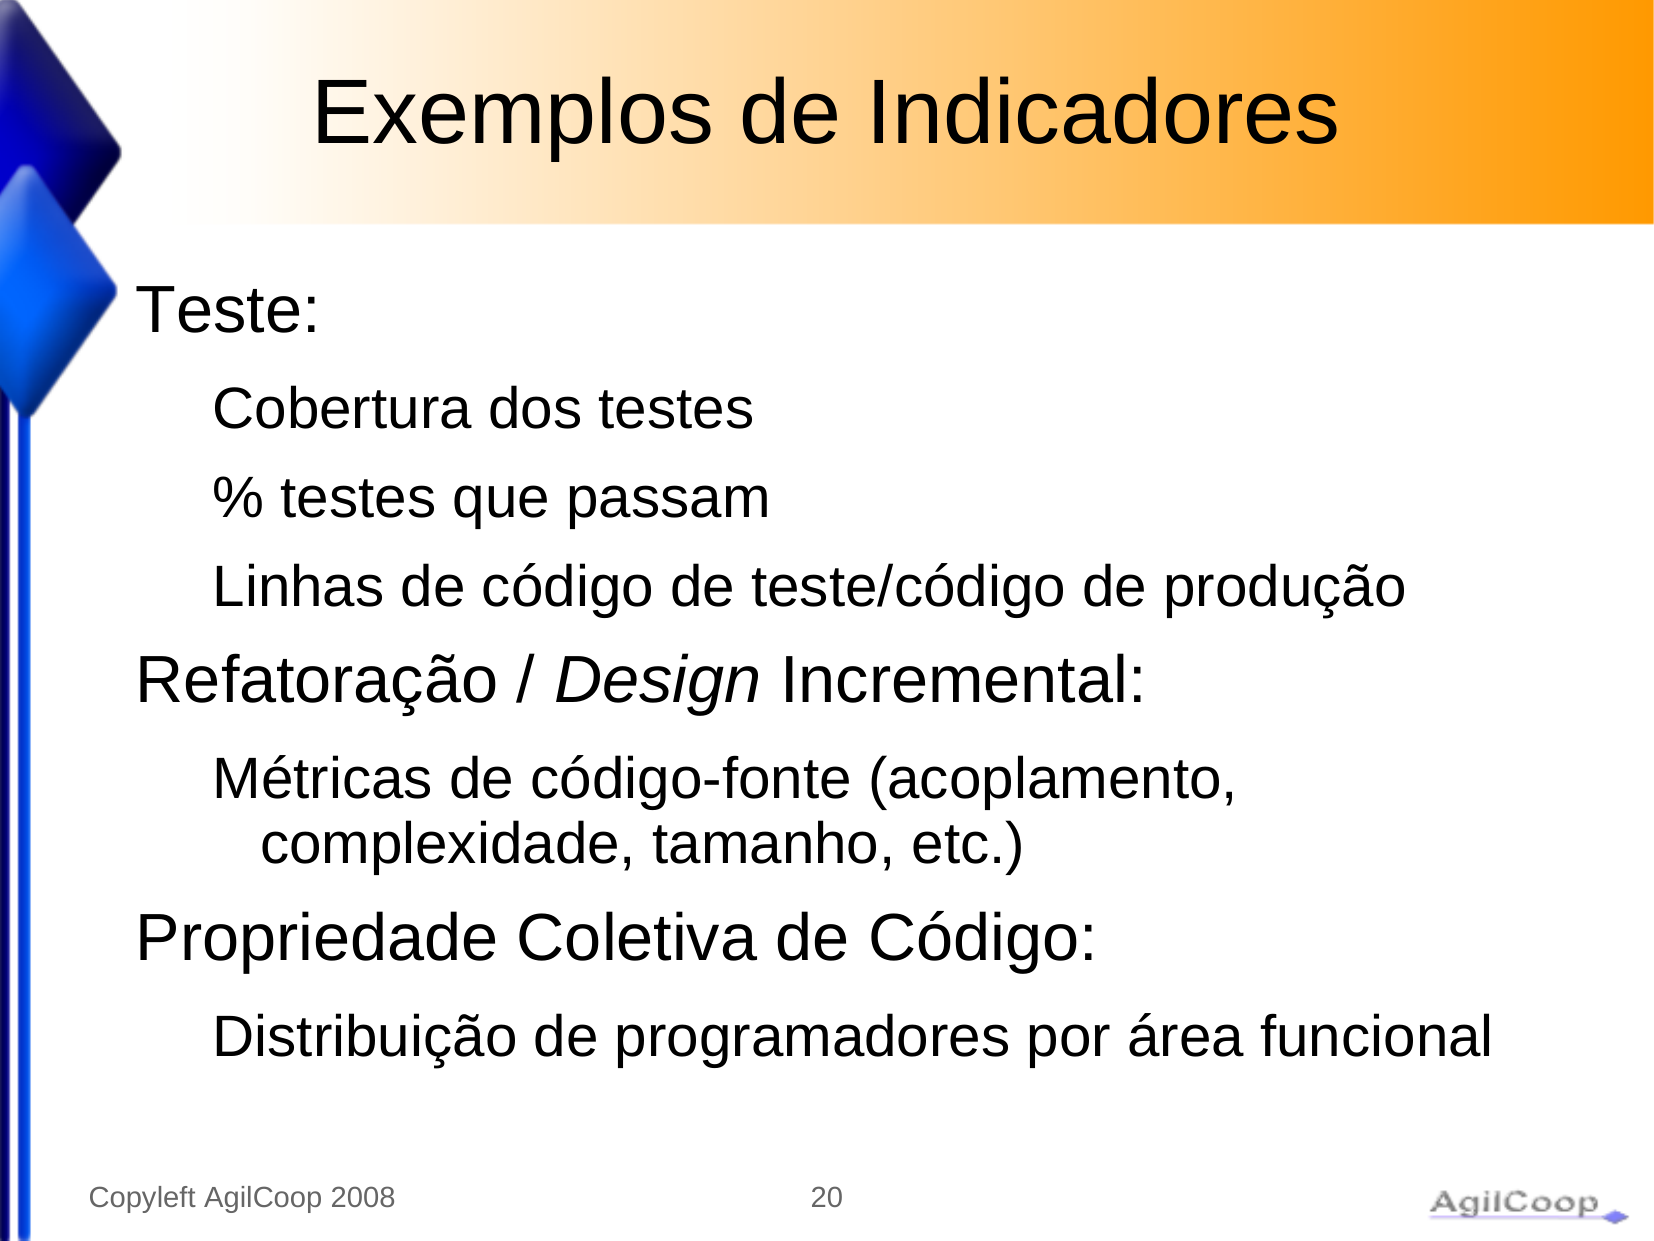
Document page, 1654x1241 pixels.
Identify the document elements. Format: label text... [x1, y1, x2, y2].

title Exemplos de Indicadores [82, 8, 1571, 216]
picture [0, 0, 1654, 1241]
list Teste: Cobertura dos testes % testes que passam Linhas de código de teste/código de produção Refatoração / Design Incremental: Métricas de código-fonte (acoplamento, complexidade, tamanho, etc.) Propriedade Coletiva de Código: Distribuição de programadores por área funcional [118, 271, 1607, 1123]
